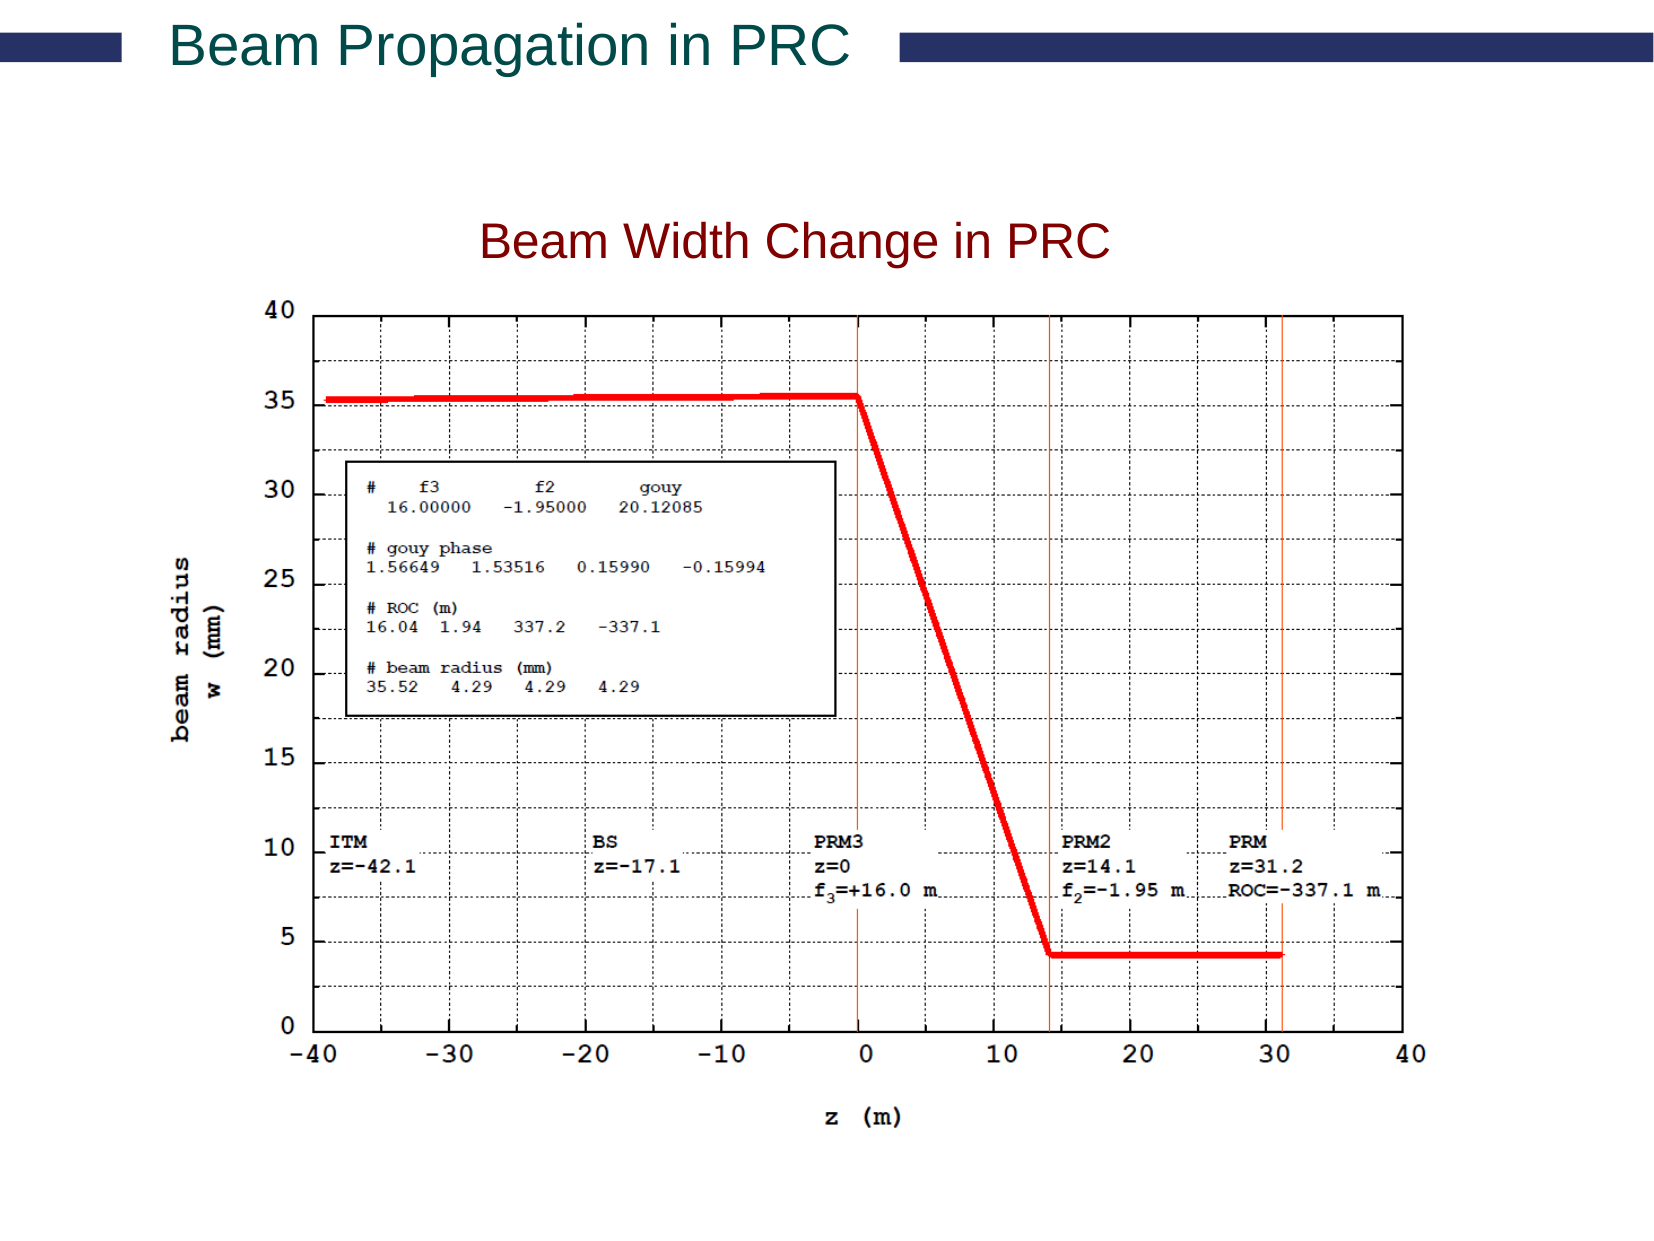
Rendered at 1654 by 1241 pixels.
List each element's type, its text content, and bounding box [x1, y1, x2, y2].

text_box Beam Width Change in PRC [463, 206, 1127, 277]
picture [135, 280, 1493, 1163]
title Beam Propagation in PRC [121, 12, 900, 78]
